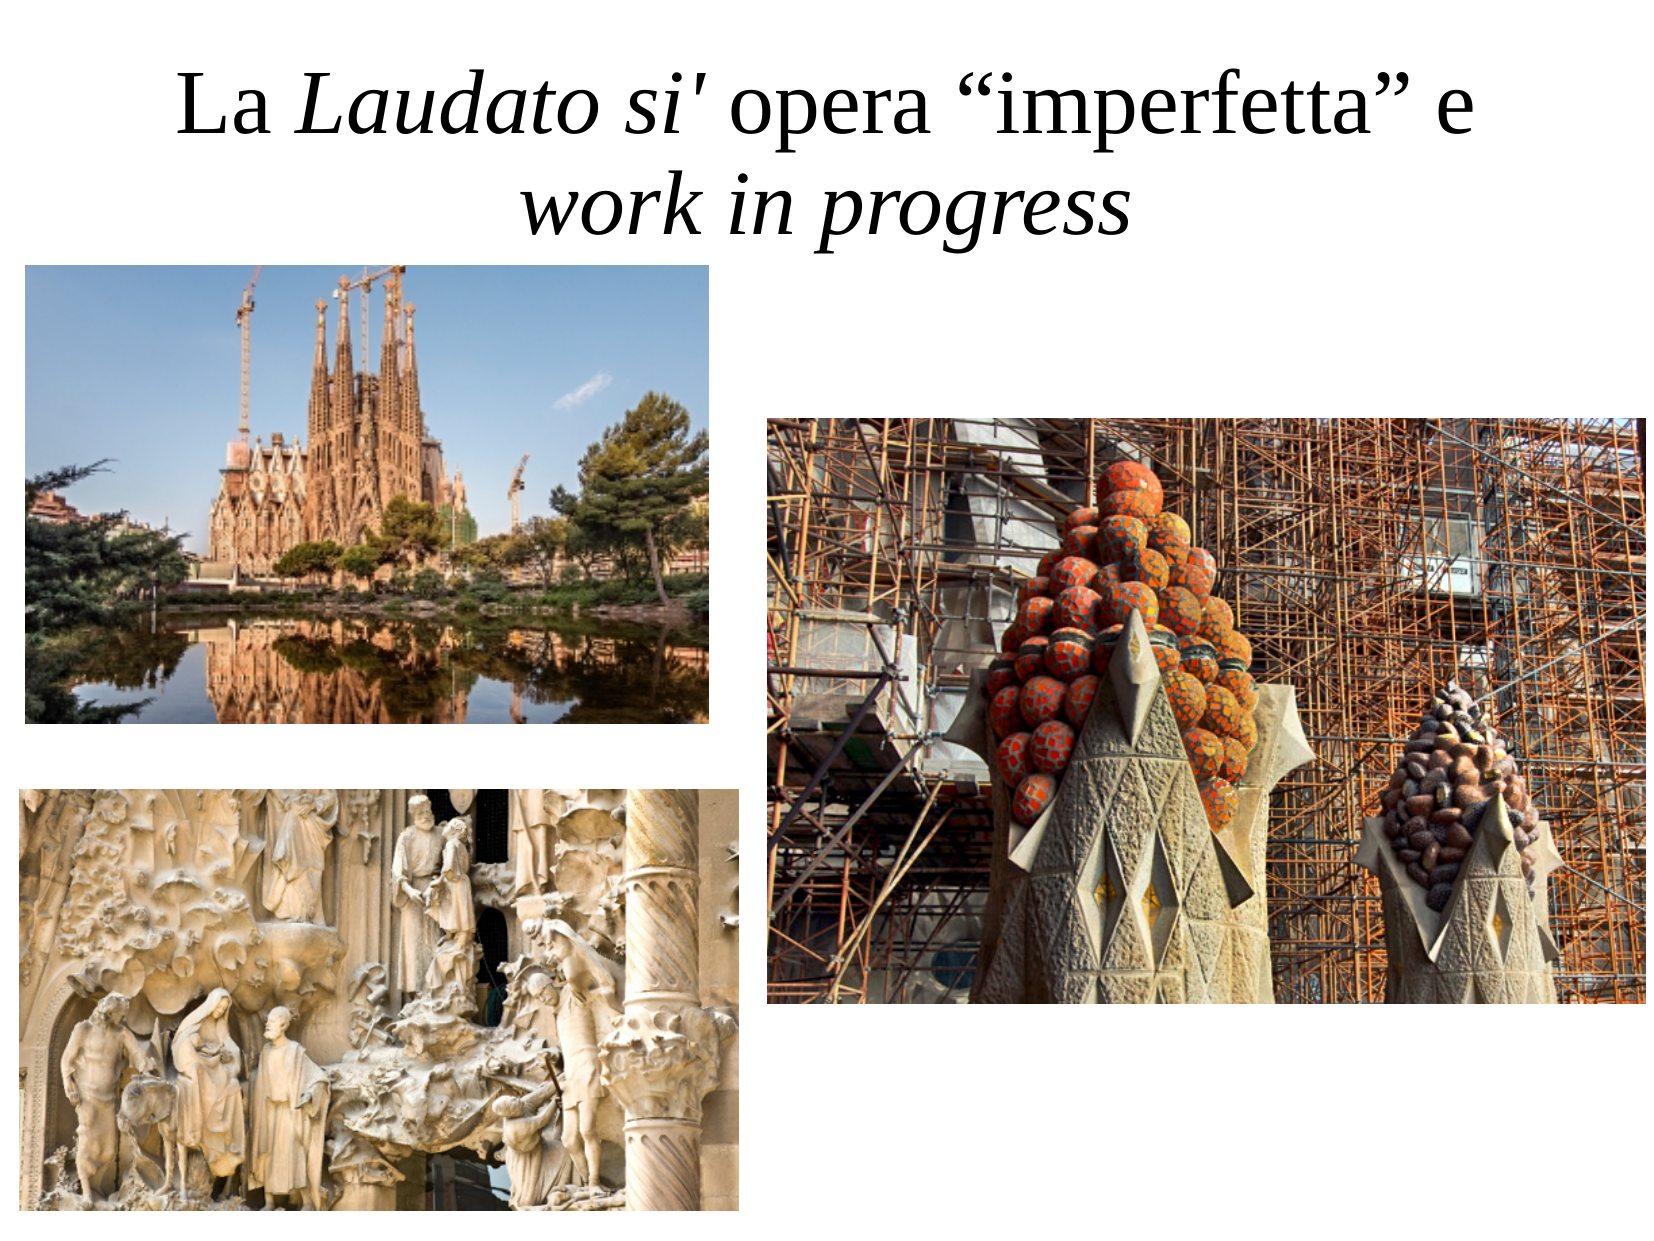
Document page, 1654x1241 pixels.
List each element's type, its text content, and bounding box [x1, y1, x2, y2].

title La Laudato si' opera “imperfetta” e work in progress [82, 49, 1571, 257]
picture [25, 265, 709, 725]
picture [767, 418, 1646, 1004]
picture [19, 789, 739, 1211]
